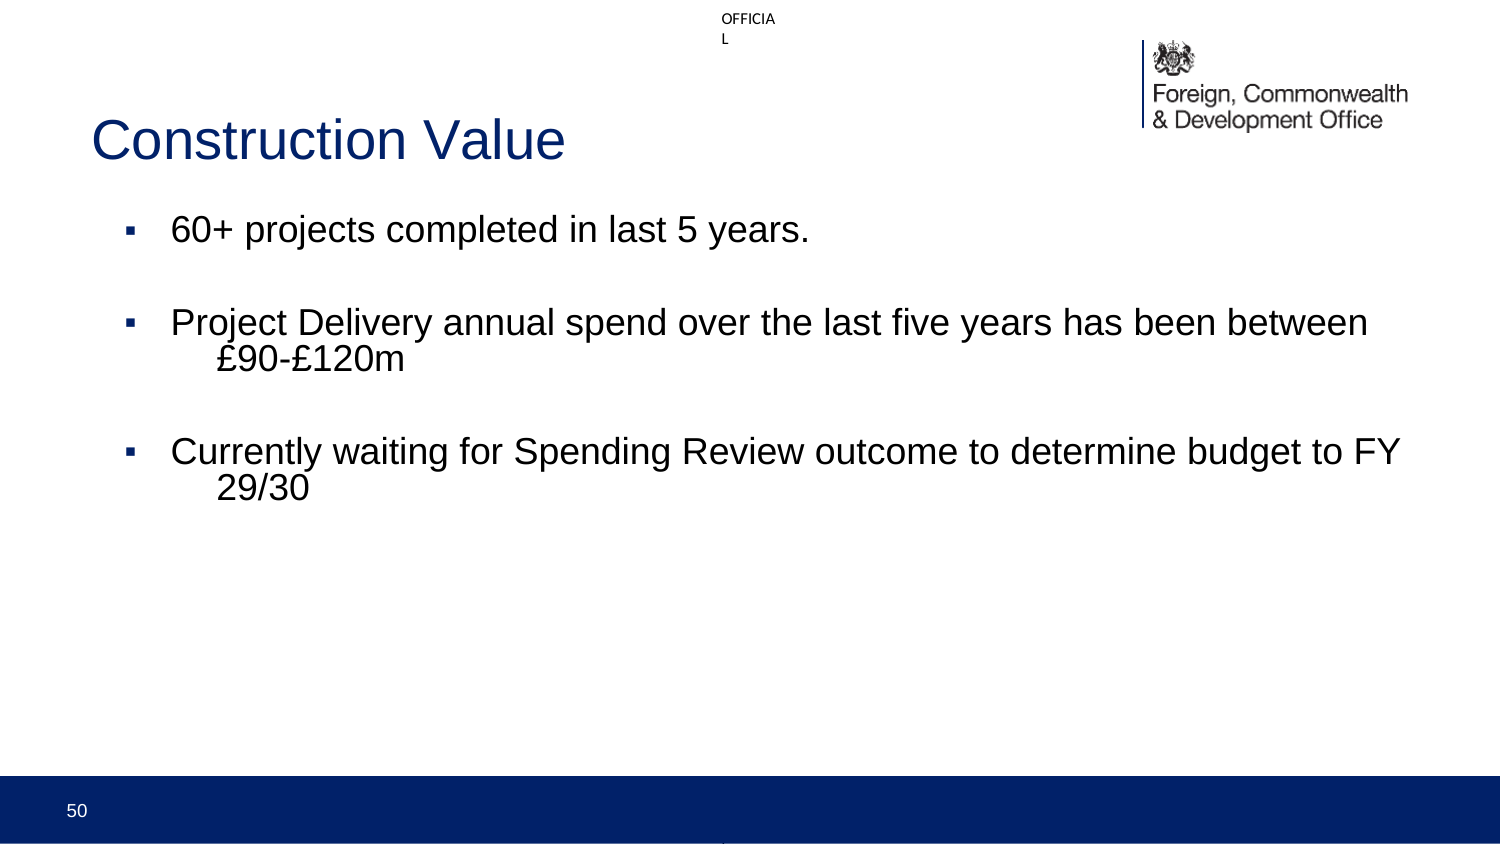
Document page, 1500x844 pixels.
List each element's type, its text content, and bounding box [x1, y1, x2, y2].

text_box [0, 776, 1500, 844]
title Construction Value [91, 102, 1409, 183]
list 60+ projects completed in last 5 years. Project Delivery annual spend over the last five years has been between £90-£120m Currently waiting for Spending Review outcome to determine budget to FY 29/30 [91, 214, 1409, 715]
